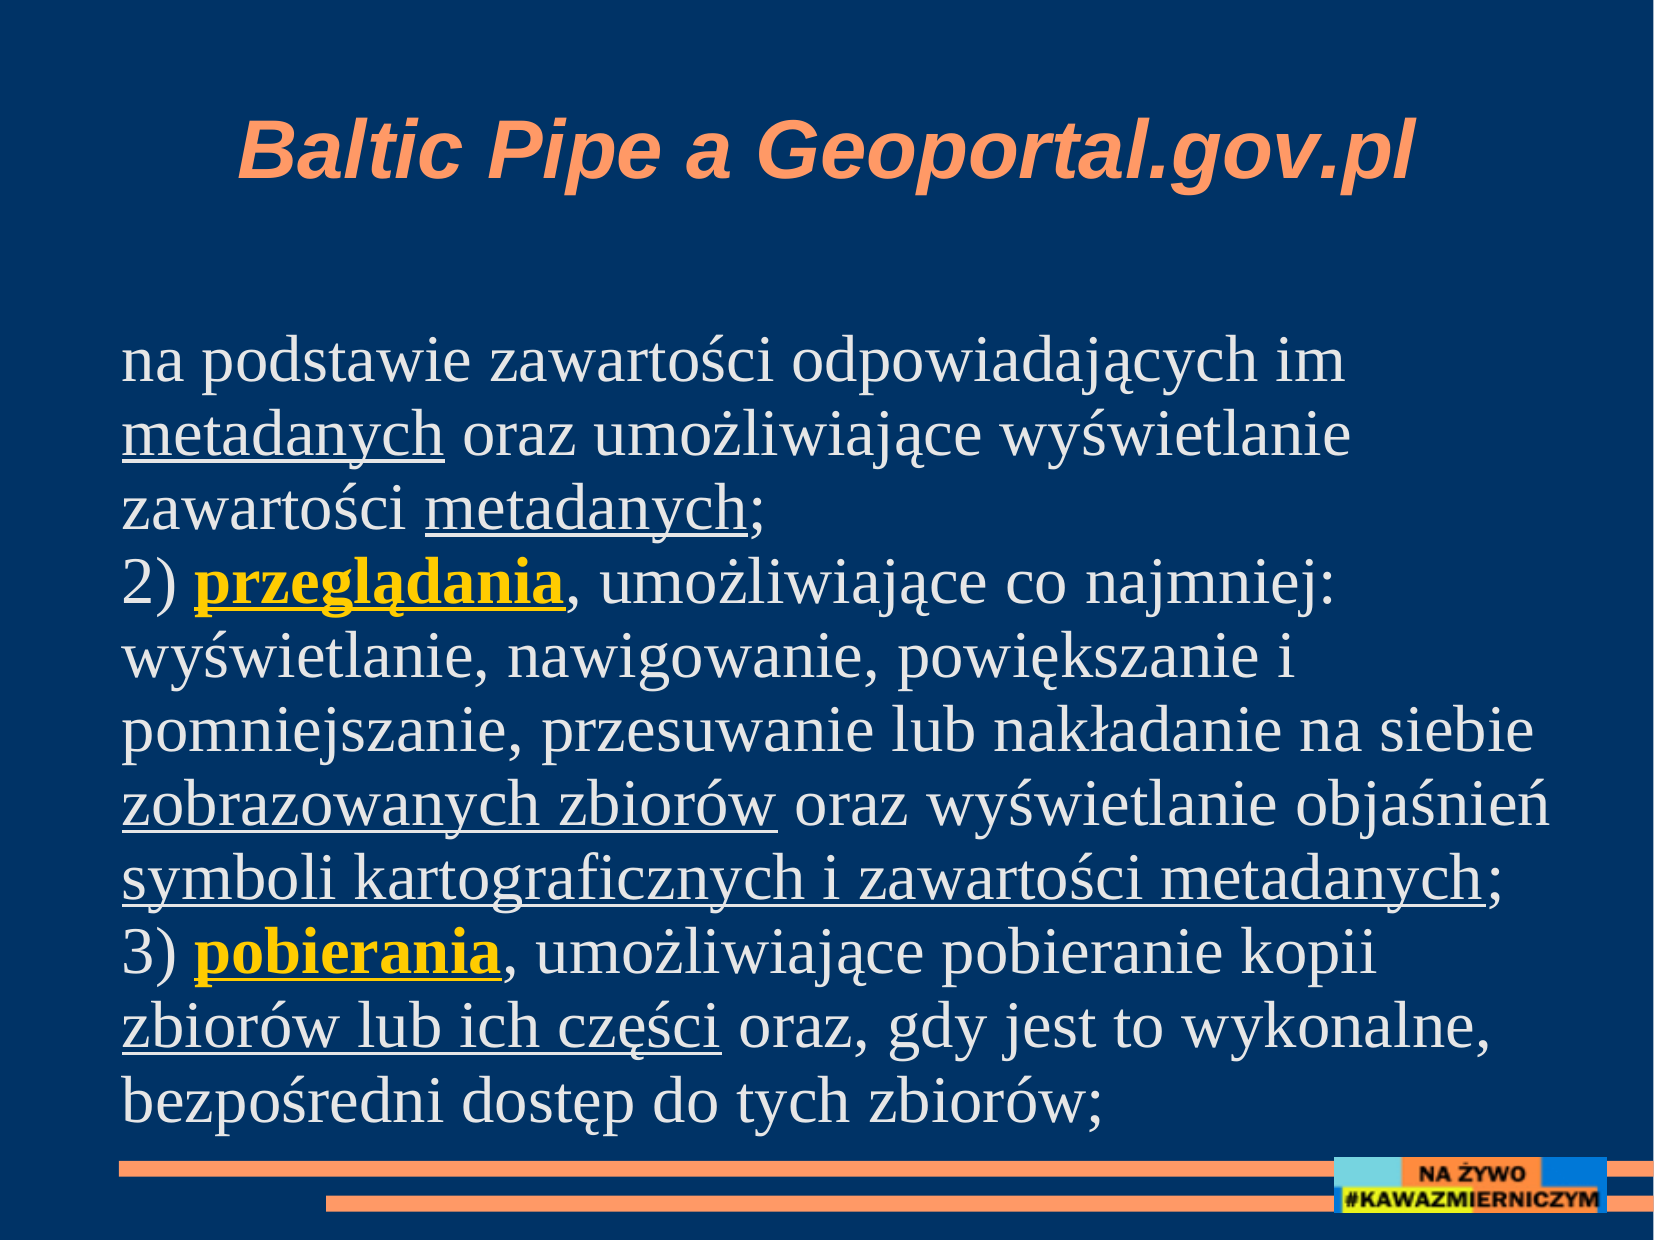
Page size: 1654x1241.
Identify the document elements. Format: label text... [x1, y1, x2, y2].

title Baltic Pipe a Geoportal.gov.pl [121, 46, 1534, 254]
picture [1334, 1157, 1607, 1213]
list na podstawie zawartości odpowiadających im metadanych oraz umożliwiające wyświetlanie zawartości metadanych; 2) przeglądania, umożliwiające co najmniej: wyświetlanie, nawigowanie, powiększanie i pomniejszanie, przesuwanie lub nakładanie na siebie zobrazowanych zbiorów oraz wyświetlanie objaśnień symboli kartograficznych i zawartości metadanych; 3) pobierania, umożliwiające pobieranie kopii zbiorów lub ich części oraz, gdy jest to wykonalne, bezpośredni dostęp do tych zbiorów; [121, 321, 1561, 1211]
